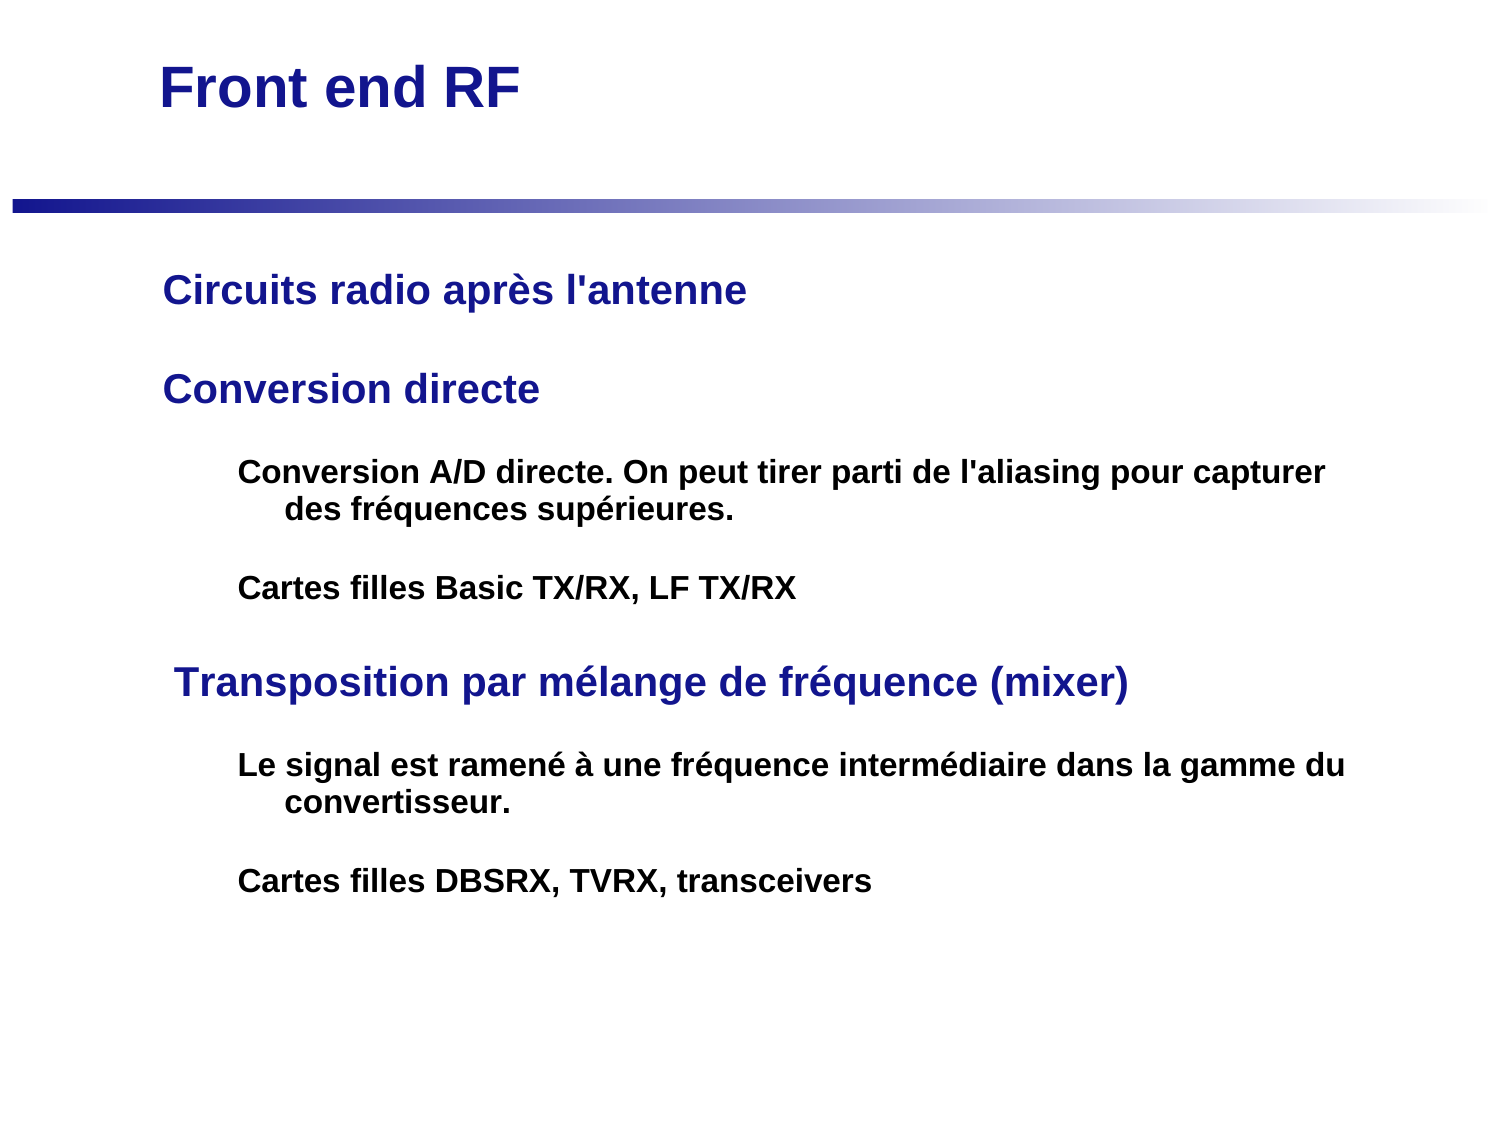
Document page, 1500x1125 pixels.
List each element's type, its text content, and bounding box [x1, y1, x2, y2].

list Circuits radio après l'antenne Conversion directe Conversion A/D directe. On peut tirer parti de l'aliasing pour capturer des fréquences supérieures. Cartes filles Basic TX/RX, LF TX/RX Transposition par mélange de fréquence (mixer) Le signal est ramené à une fréquence intermédiaire dans la gamme du convertisseur. Cartes filles DBSRX, TVRX, transceivers [162, 267, 1388, 900]
title Front end RF [159, 7, 1385, 168]
